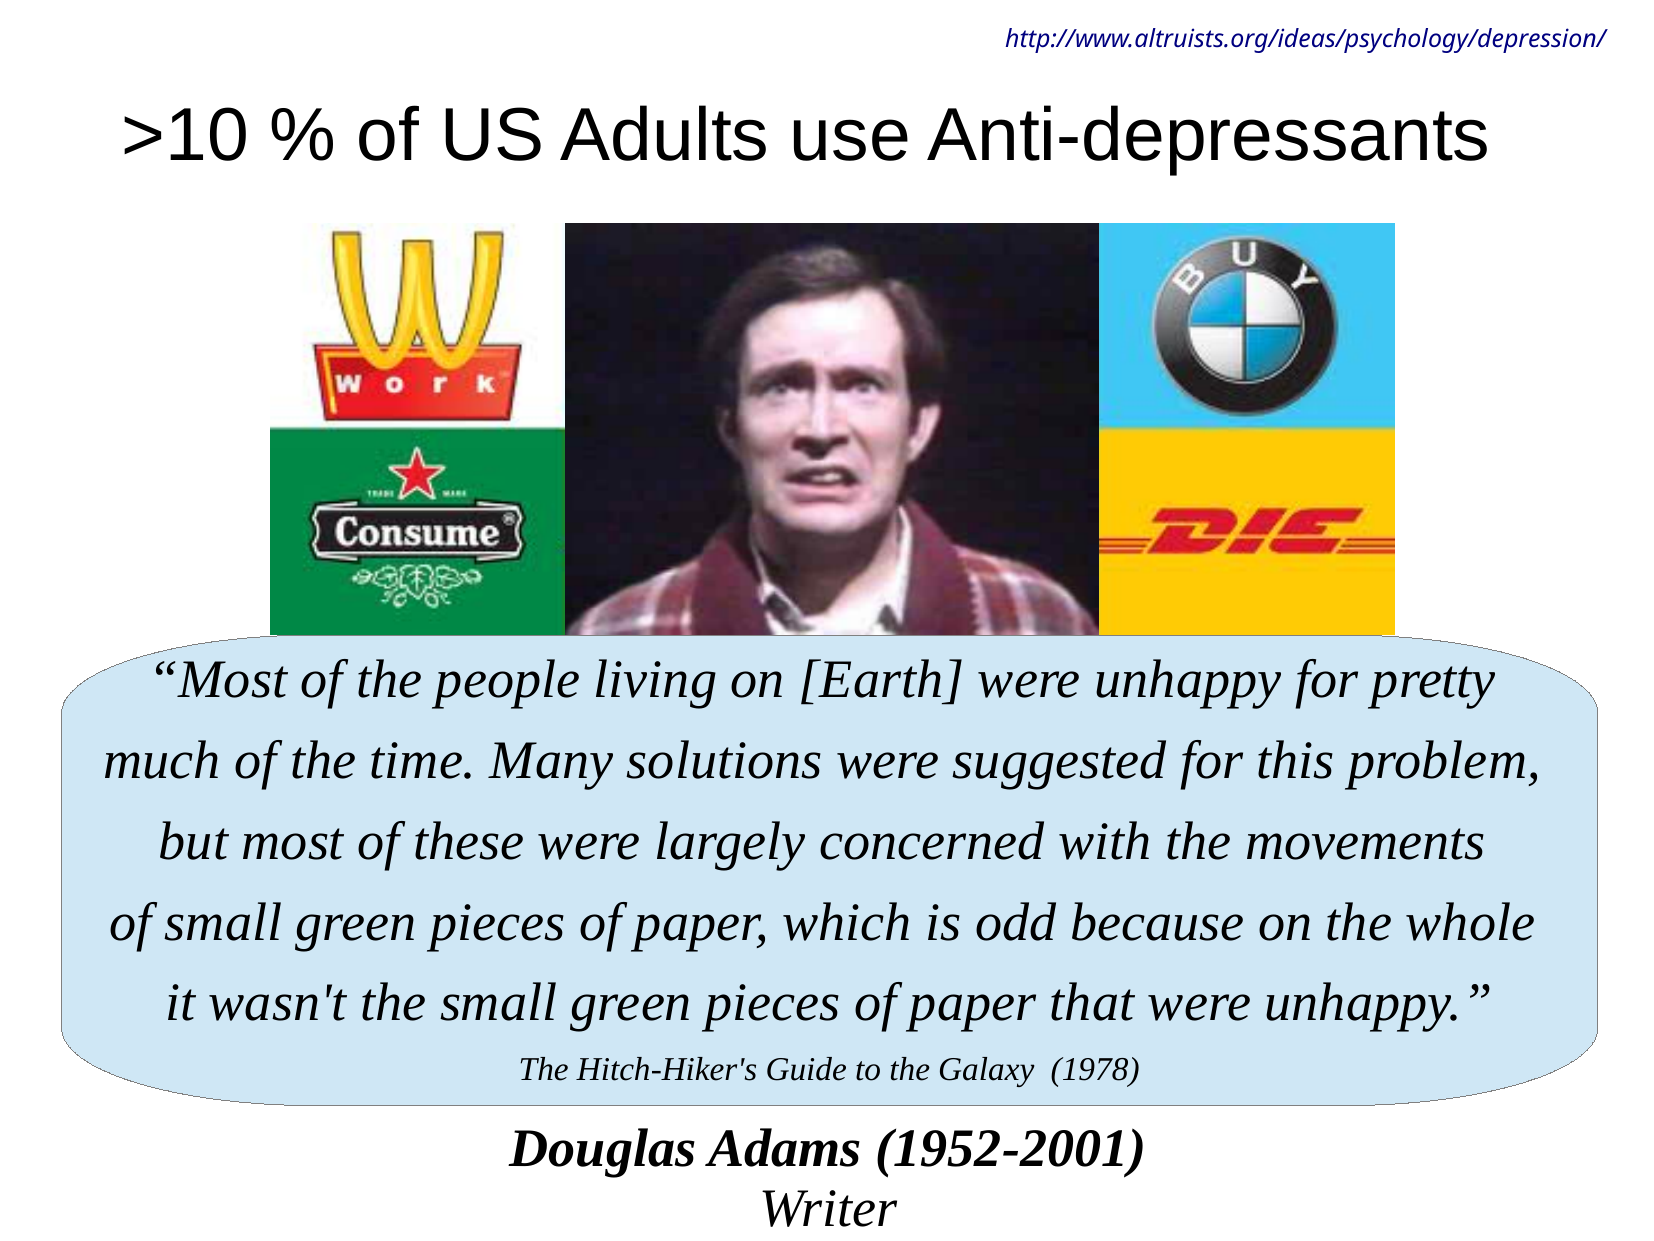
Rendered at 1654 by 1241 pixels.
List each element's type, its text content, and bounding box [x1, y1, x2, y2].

text_box >10 % of US Adults use Anti-depressants [81, 88, 1532, 187]
text_box [51, 1093, 1600, 1241]
picture [270, 223, 1395, 636]
text_box “Most of the people living on [Earth] were unhappy for pretty much of the time. Many solutions were suggested for this problem, but most of these were largely concerned with the movements of small green pieces of paper, which is odd because on the whole it wasn't the small green pieces of paper that were unhappy.” The Hitch-Hiker's Guide to the Galaxy (1978) [61, 635, 1598, 1106]
text_box Douglas Adams (1952-2001) Writer [226, 1110, 1431, 1241]
text_box http://www.altruists.org/ideas/psychology/depression/ [872, 20, 1608, 50]
